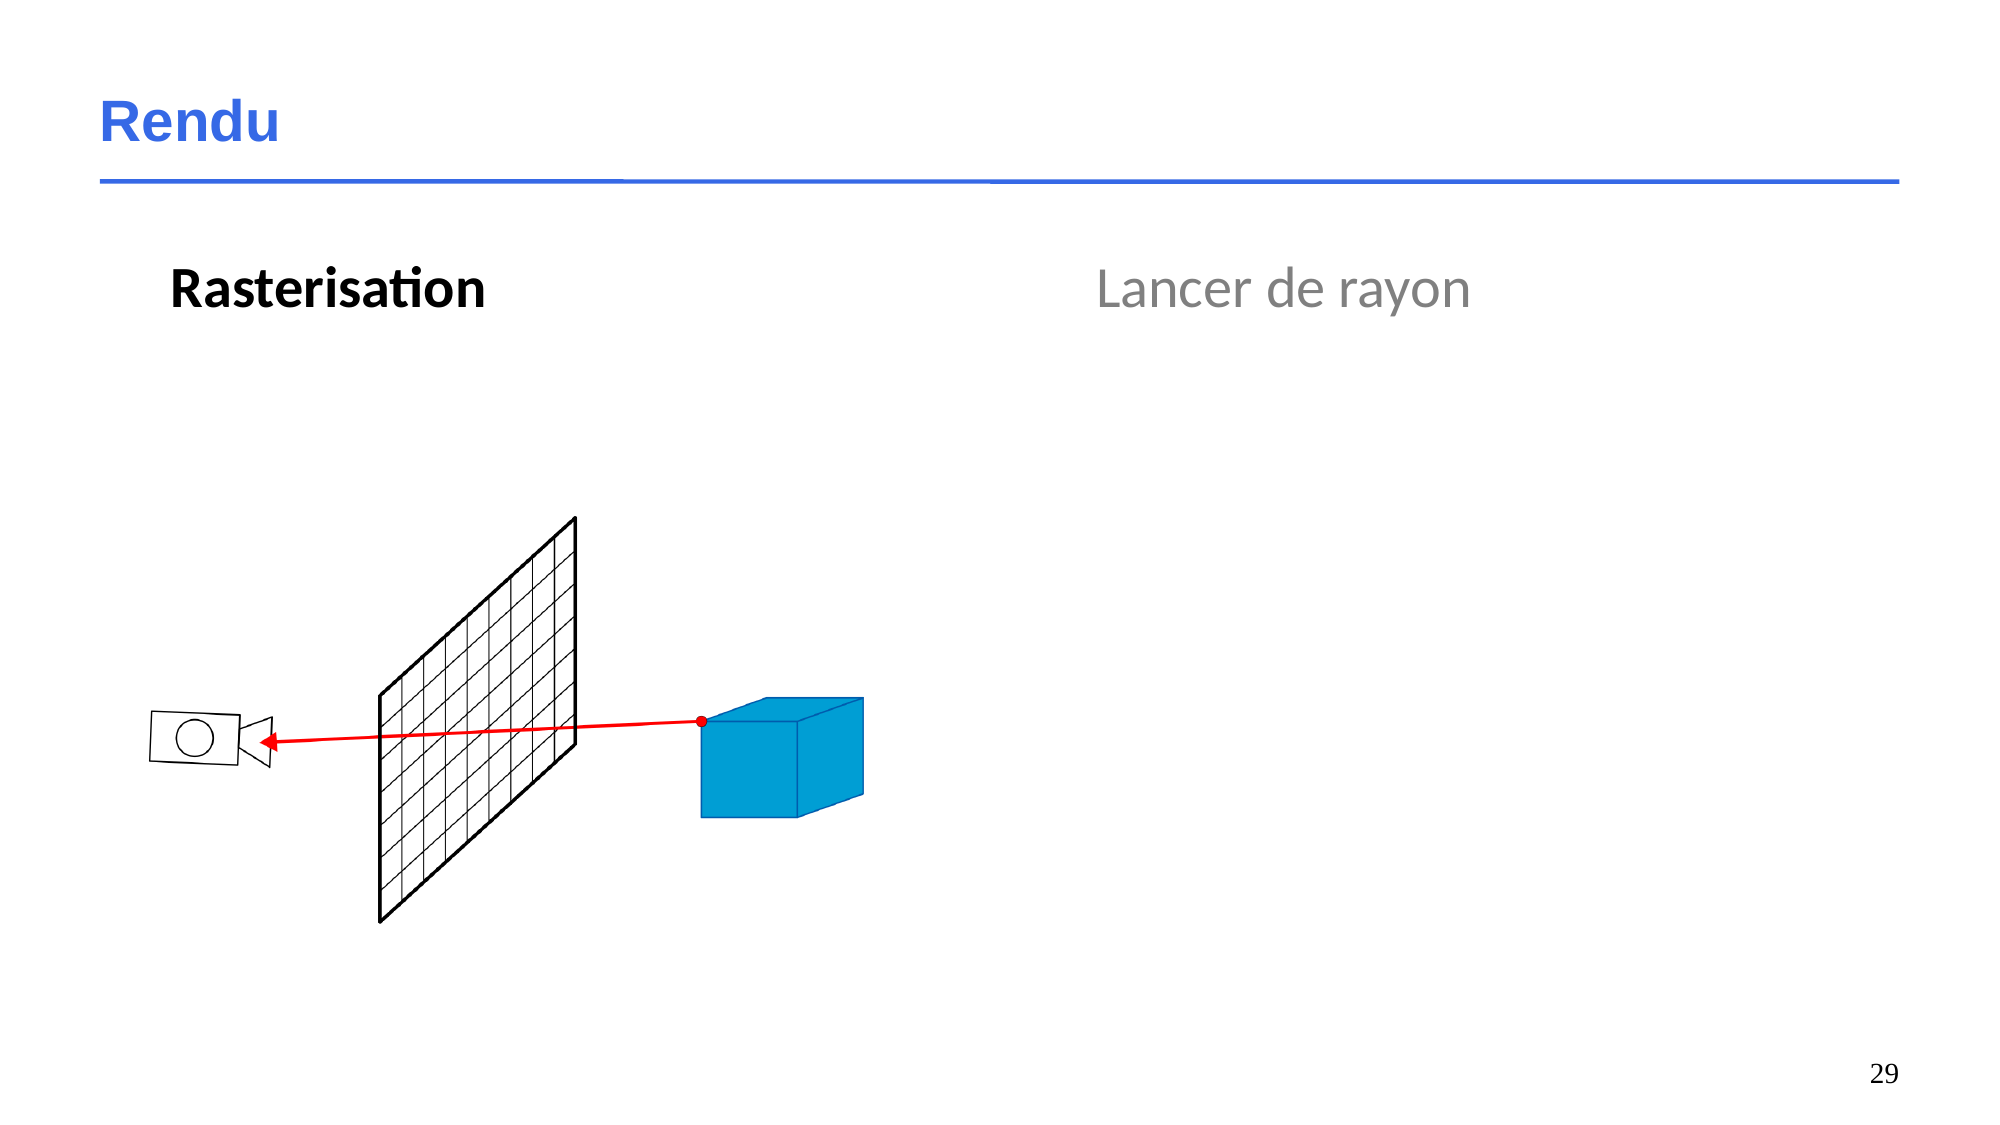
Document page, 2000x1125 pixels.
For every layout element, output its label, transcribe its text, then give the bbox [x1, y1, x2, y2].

picture [143, 449, 961, 976]
list Rasterisation Lancer de rayon [99, 263, 1900, 976]
title Rendu [99, 27, 1900, 215]
